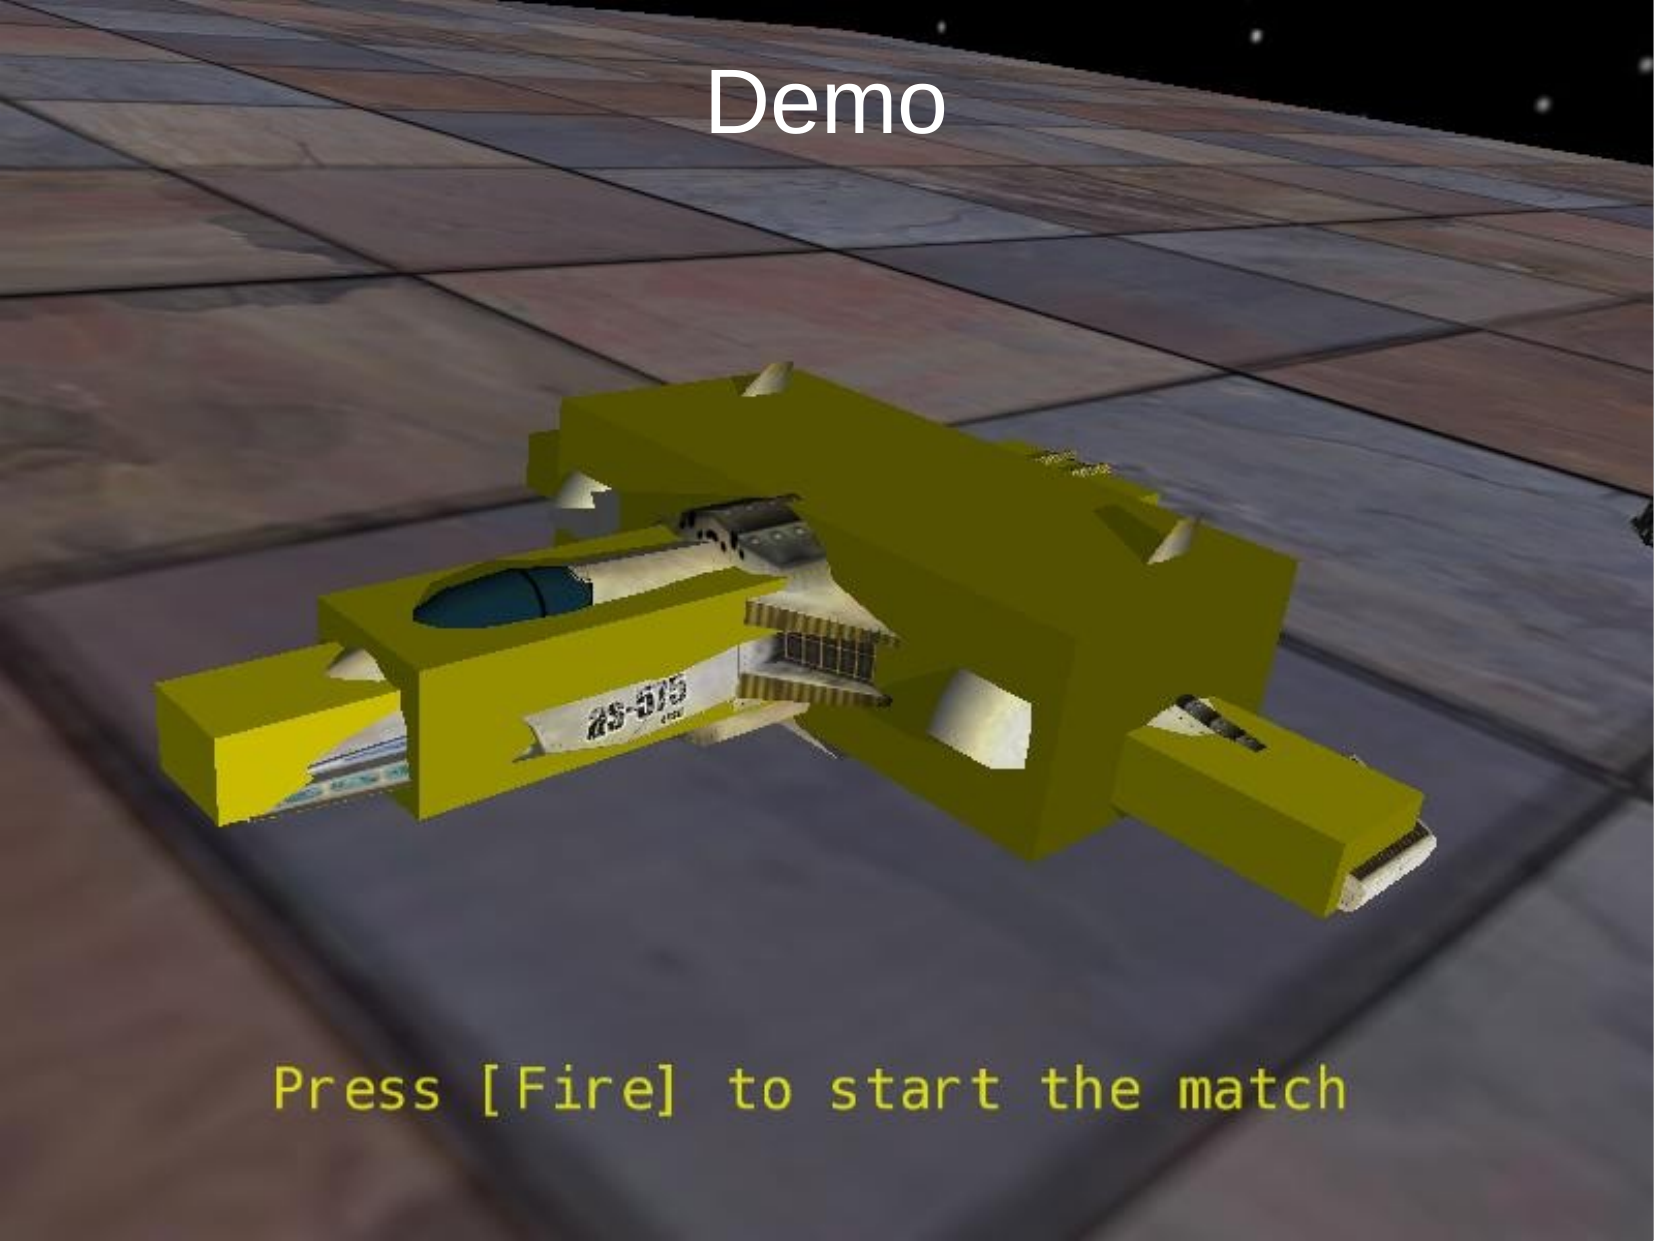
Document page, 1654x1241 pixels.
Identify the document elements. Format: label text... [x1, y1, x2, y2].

title Demo [82, 50, 1571, 256]
picture [0, 0, 1654, 1241]
subtitle [82, 297, 1571, 1102]
